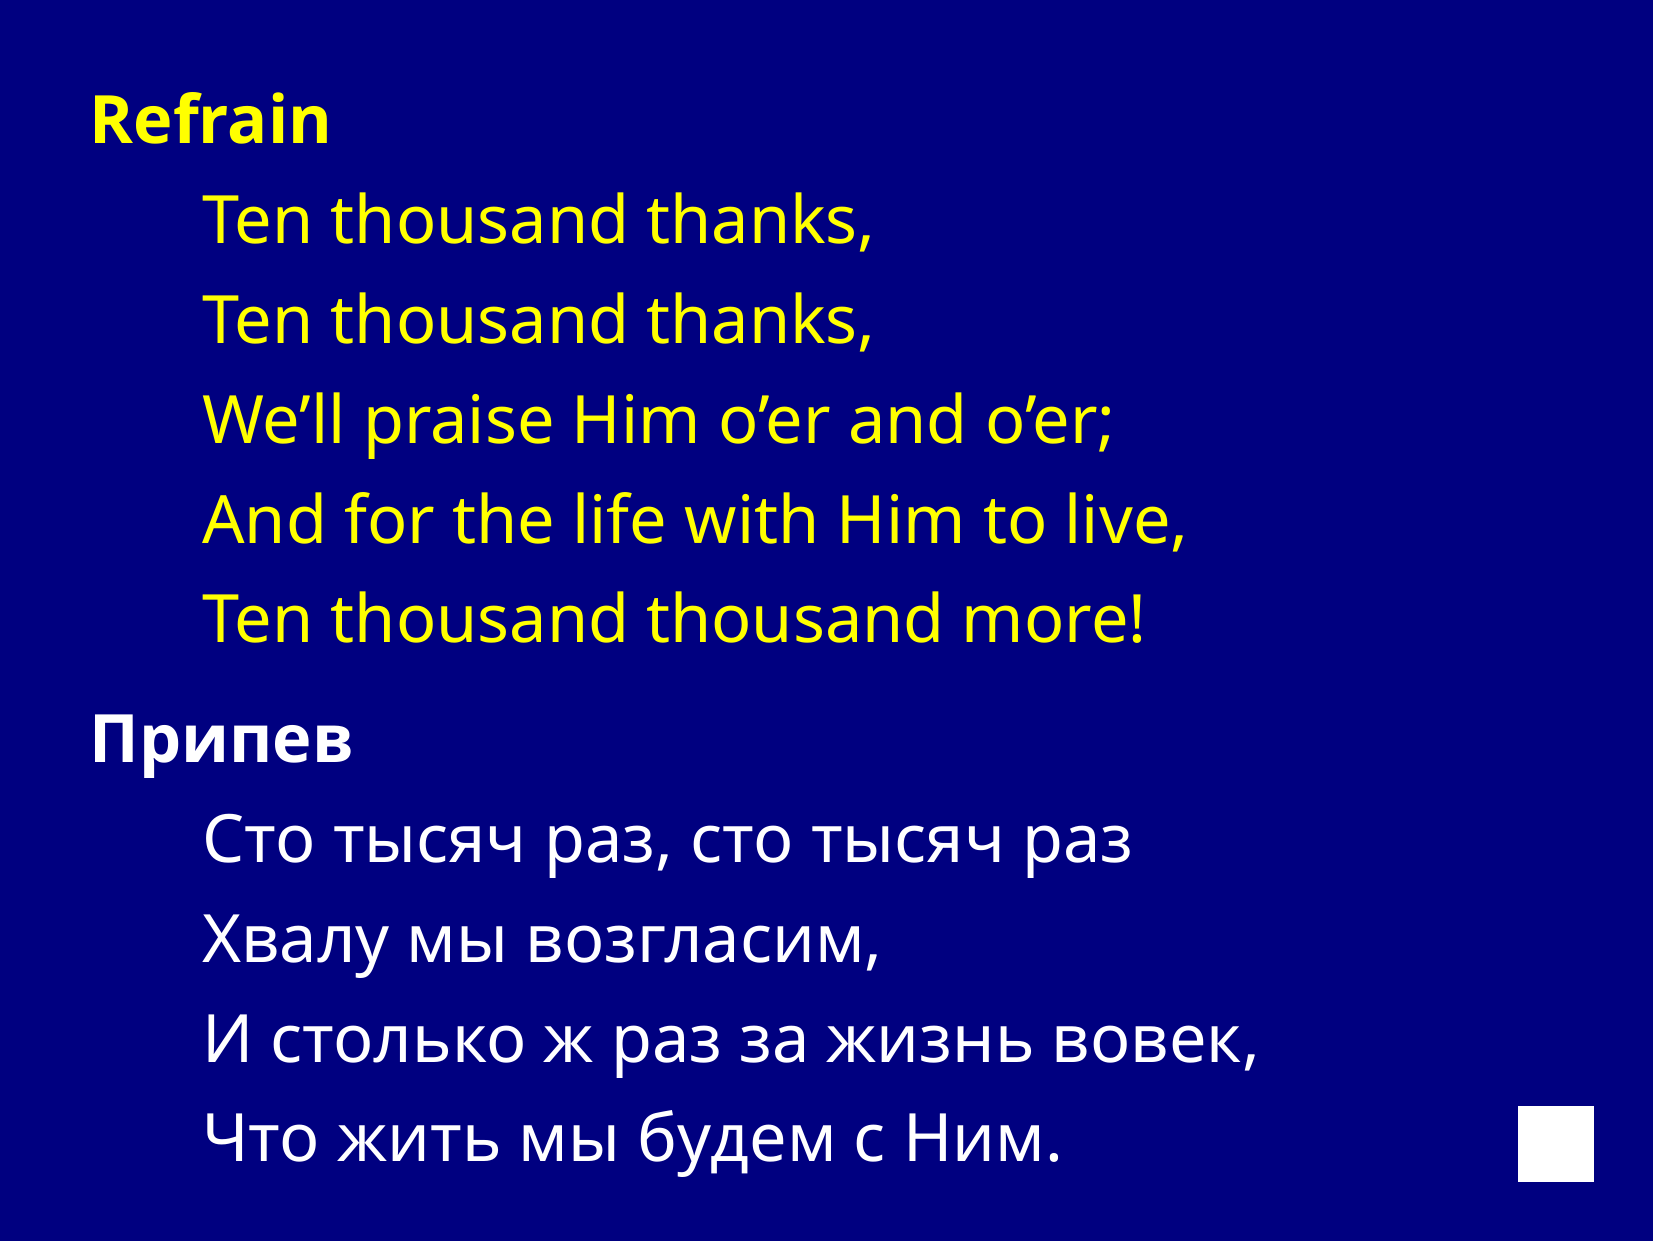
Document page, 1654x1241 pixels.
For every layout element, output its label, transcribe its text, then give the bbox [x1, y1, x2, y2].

text_box Припев Сто тысяч раз, сто тысяч раз Хвалу мы возгласим, И столько ж раз за жизнь вовек, Что жить мы будем с Ним. [75, 675, 1576, 1163]
text_box [1518, 1106, 1594, 1182]
text_box Refrain Ten thousand thanks, Ten thousand thanks, We’ll praise Him o’er and o’er; And for the life with Him to live, Ten thousand thousand more! [75, 56, 1576, 638]
